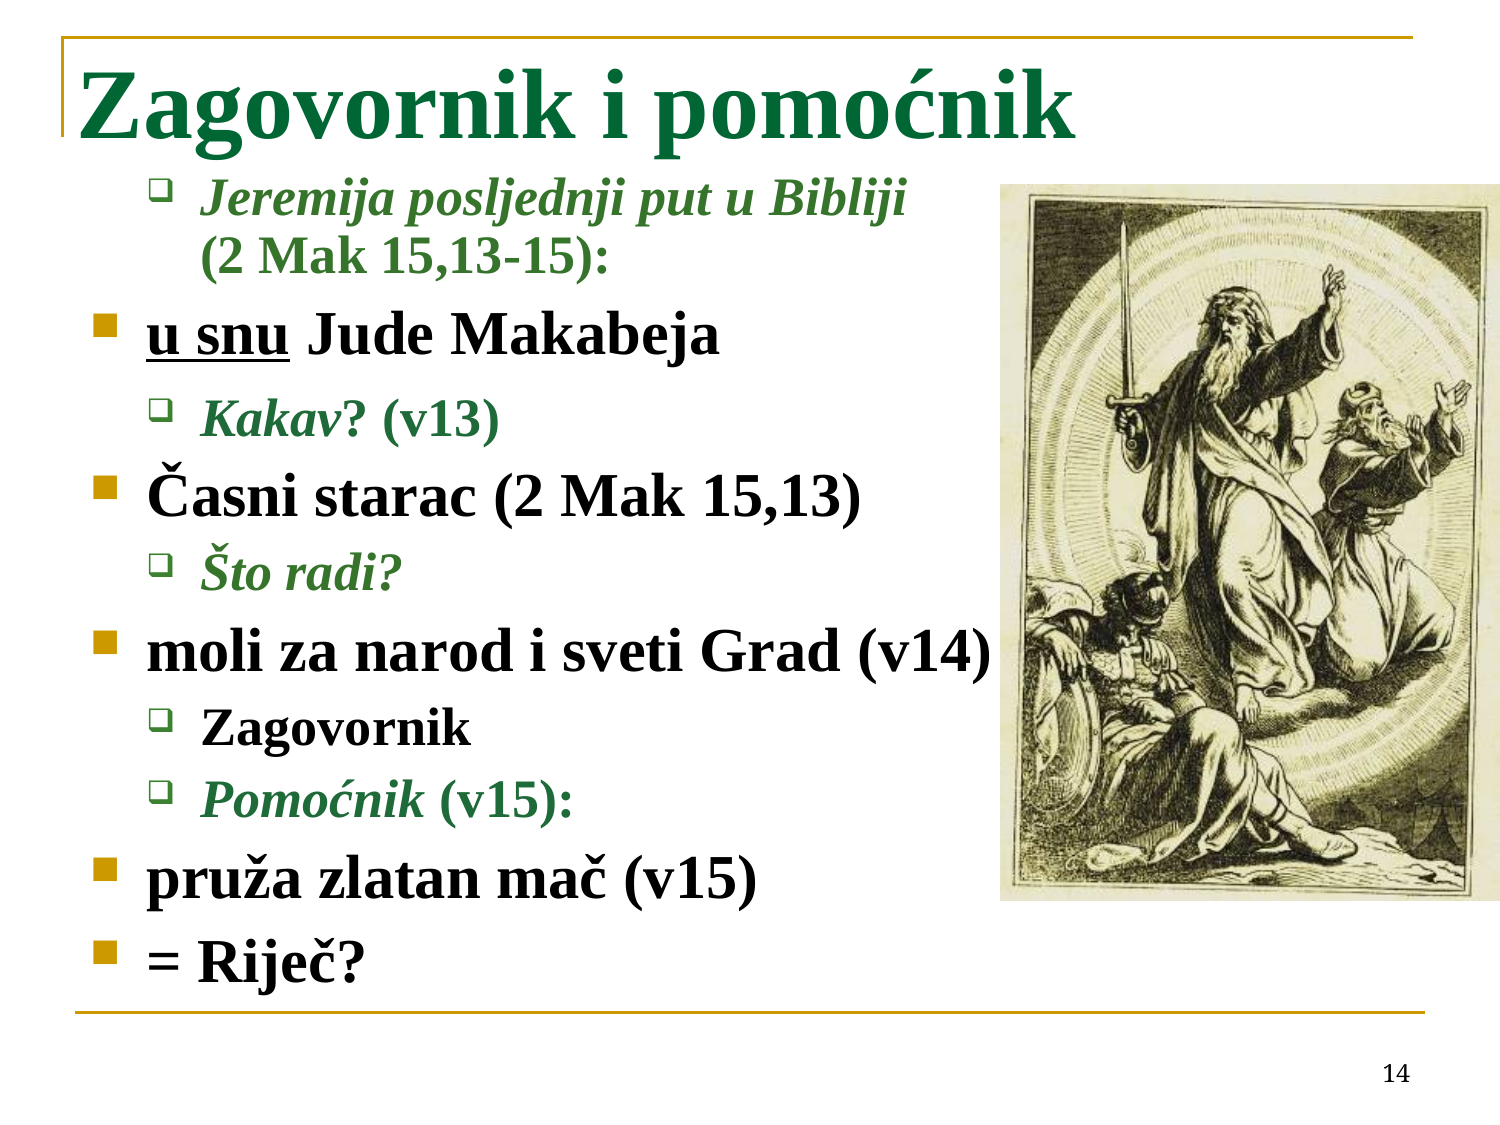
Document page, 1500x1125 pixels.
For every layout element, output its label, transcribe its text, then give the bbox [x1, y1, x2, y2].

text_box <number> [1074, 1024, 1426, 1100]
picture [1000, 184, 1500, 901]
title Zagovornik i pomoćnik [61, 31, 1412, 218]
list Jeremija posljednji put u Bibliji (2 Mak 15,13-15): u snu Jude Makabeja Kakav? (v13) Časni starac (2 Mak 15,13) Što radi? moli za narod i sveti Grad (v14) Zagovornik Pomoćnik (v15): pruža zlatan mač (v15) = Riječ? [75, 160, 1426, 1006]
